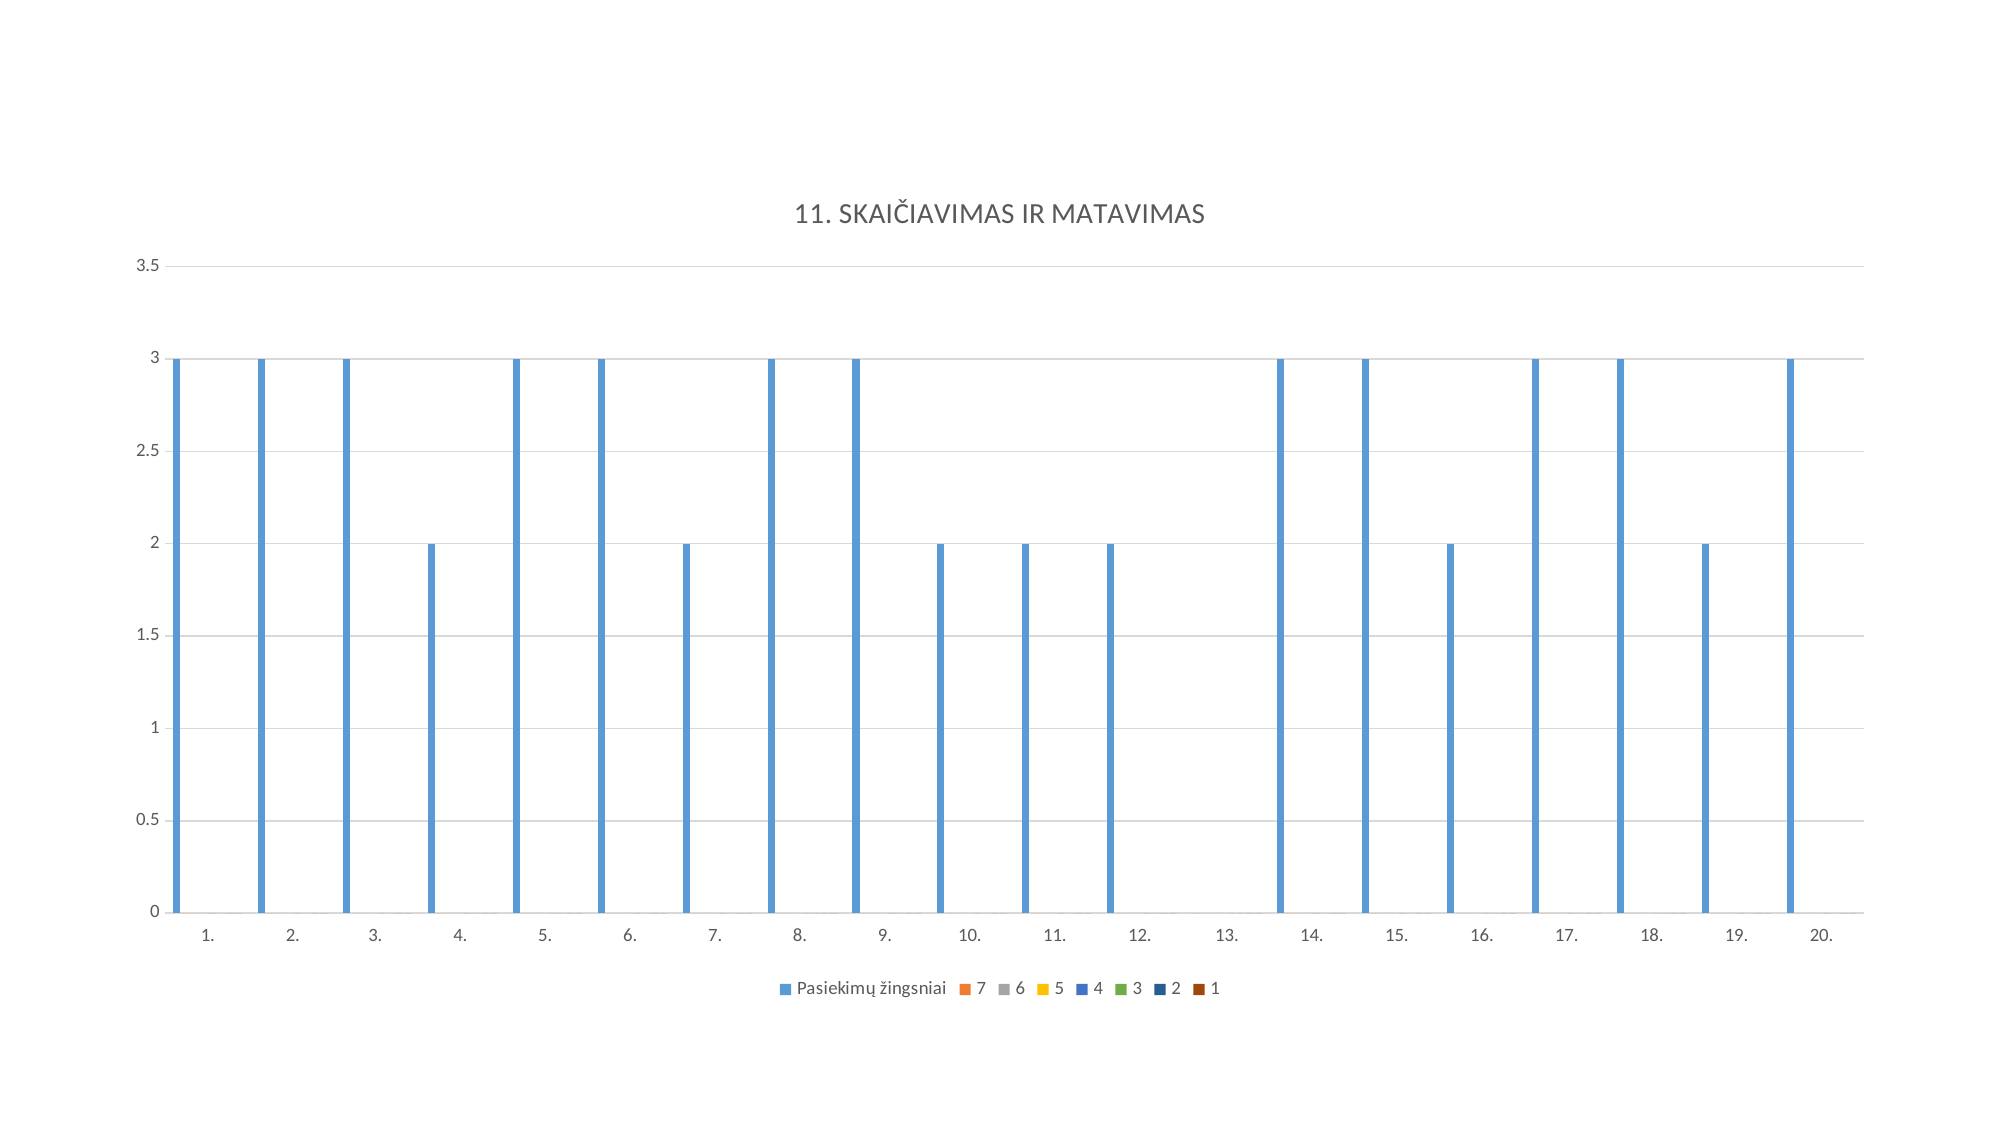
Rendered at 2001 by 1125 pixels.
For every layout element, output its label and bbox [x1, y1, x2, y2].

chart [99, 168, 1900, 1006]
